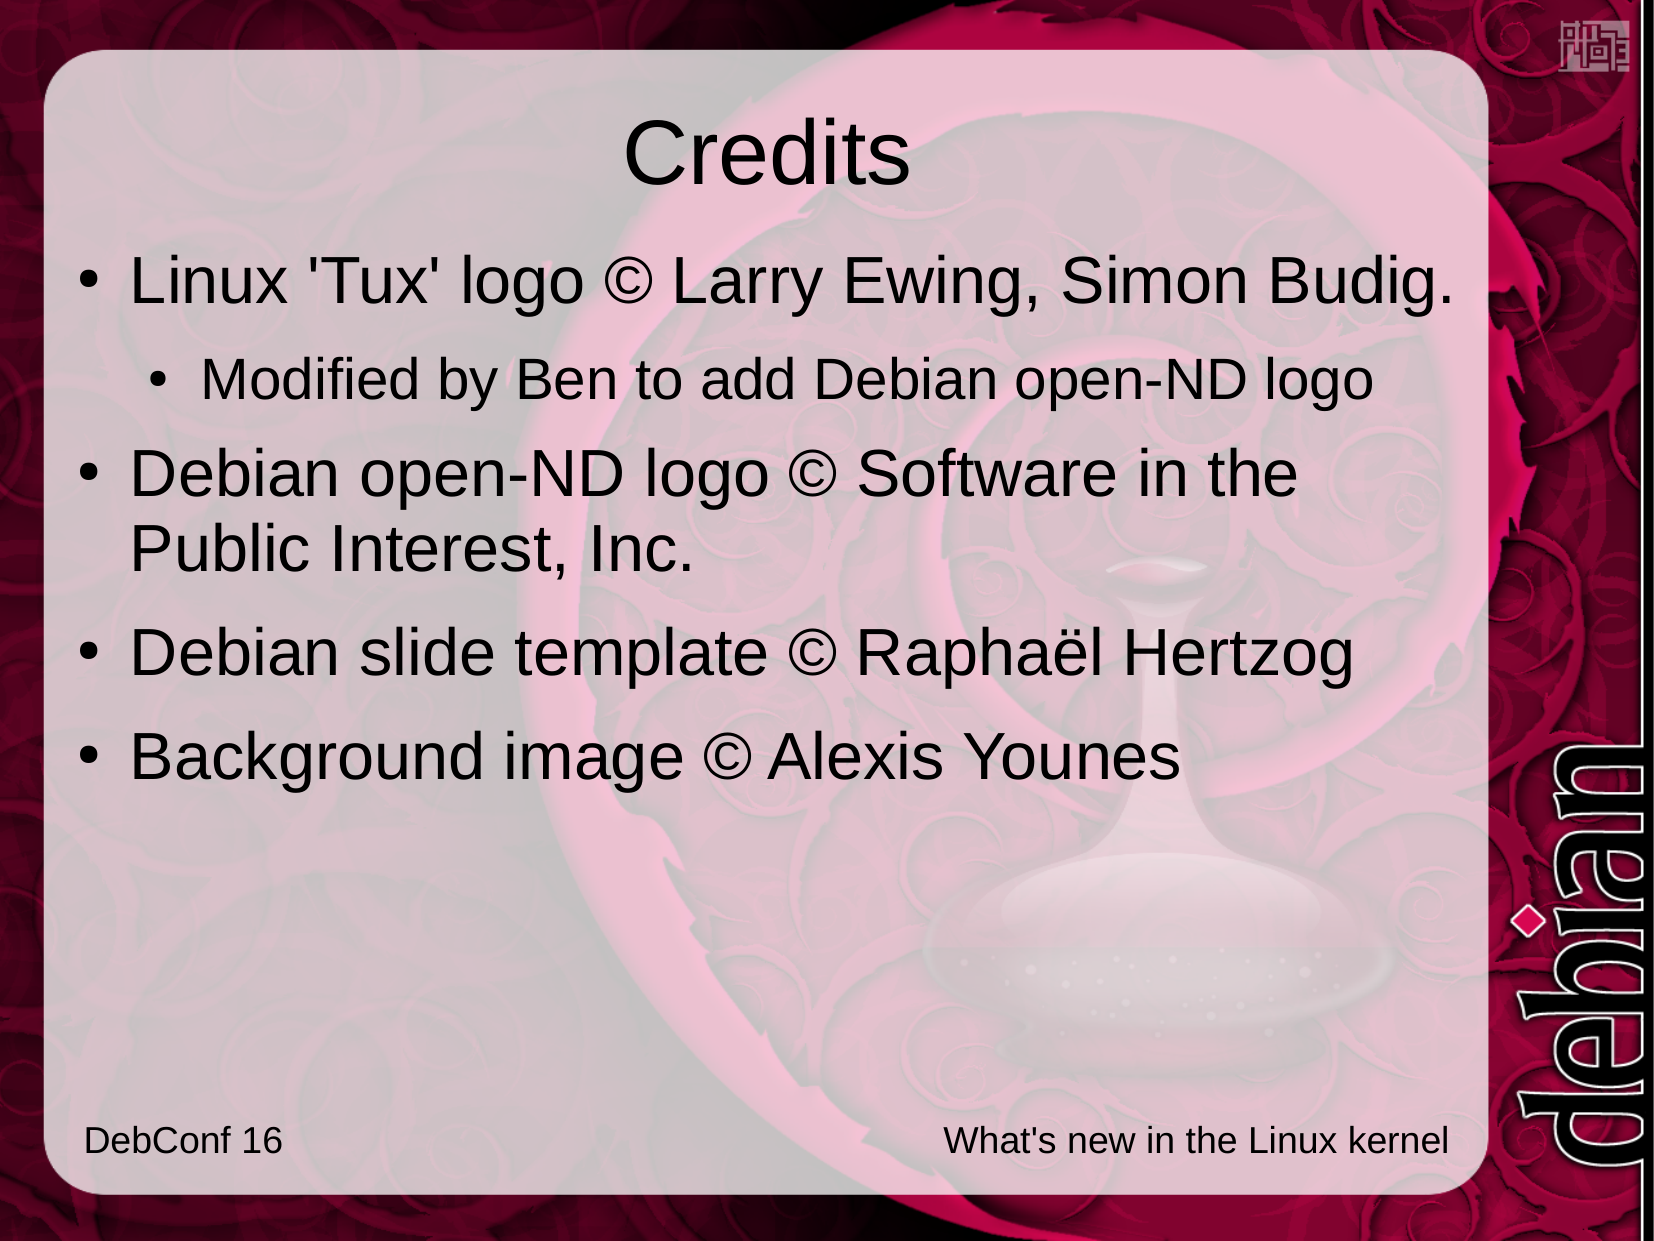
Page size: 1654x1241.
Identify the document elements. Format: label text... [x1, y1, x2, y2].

title Credits [59, 49, 1477, 242]
list Linux 'Tux' logo © Larry Ewing, Simon Budig. Modified by Ben to add Debian open-ND logo Debian open-ND logo © Software in the Public Interest, Inc. Debian slide template © Raphaël Hertzog Background image © Alexis Younes [59, 242, 1477, 1062]
text_box What's new in the Linux kernel [770, 1112, 1465, 1170]
picture [0, 0, 1654, 1241]
text_box DebConf 16 [68, 1112, 746, 1170]
